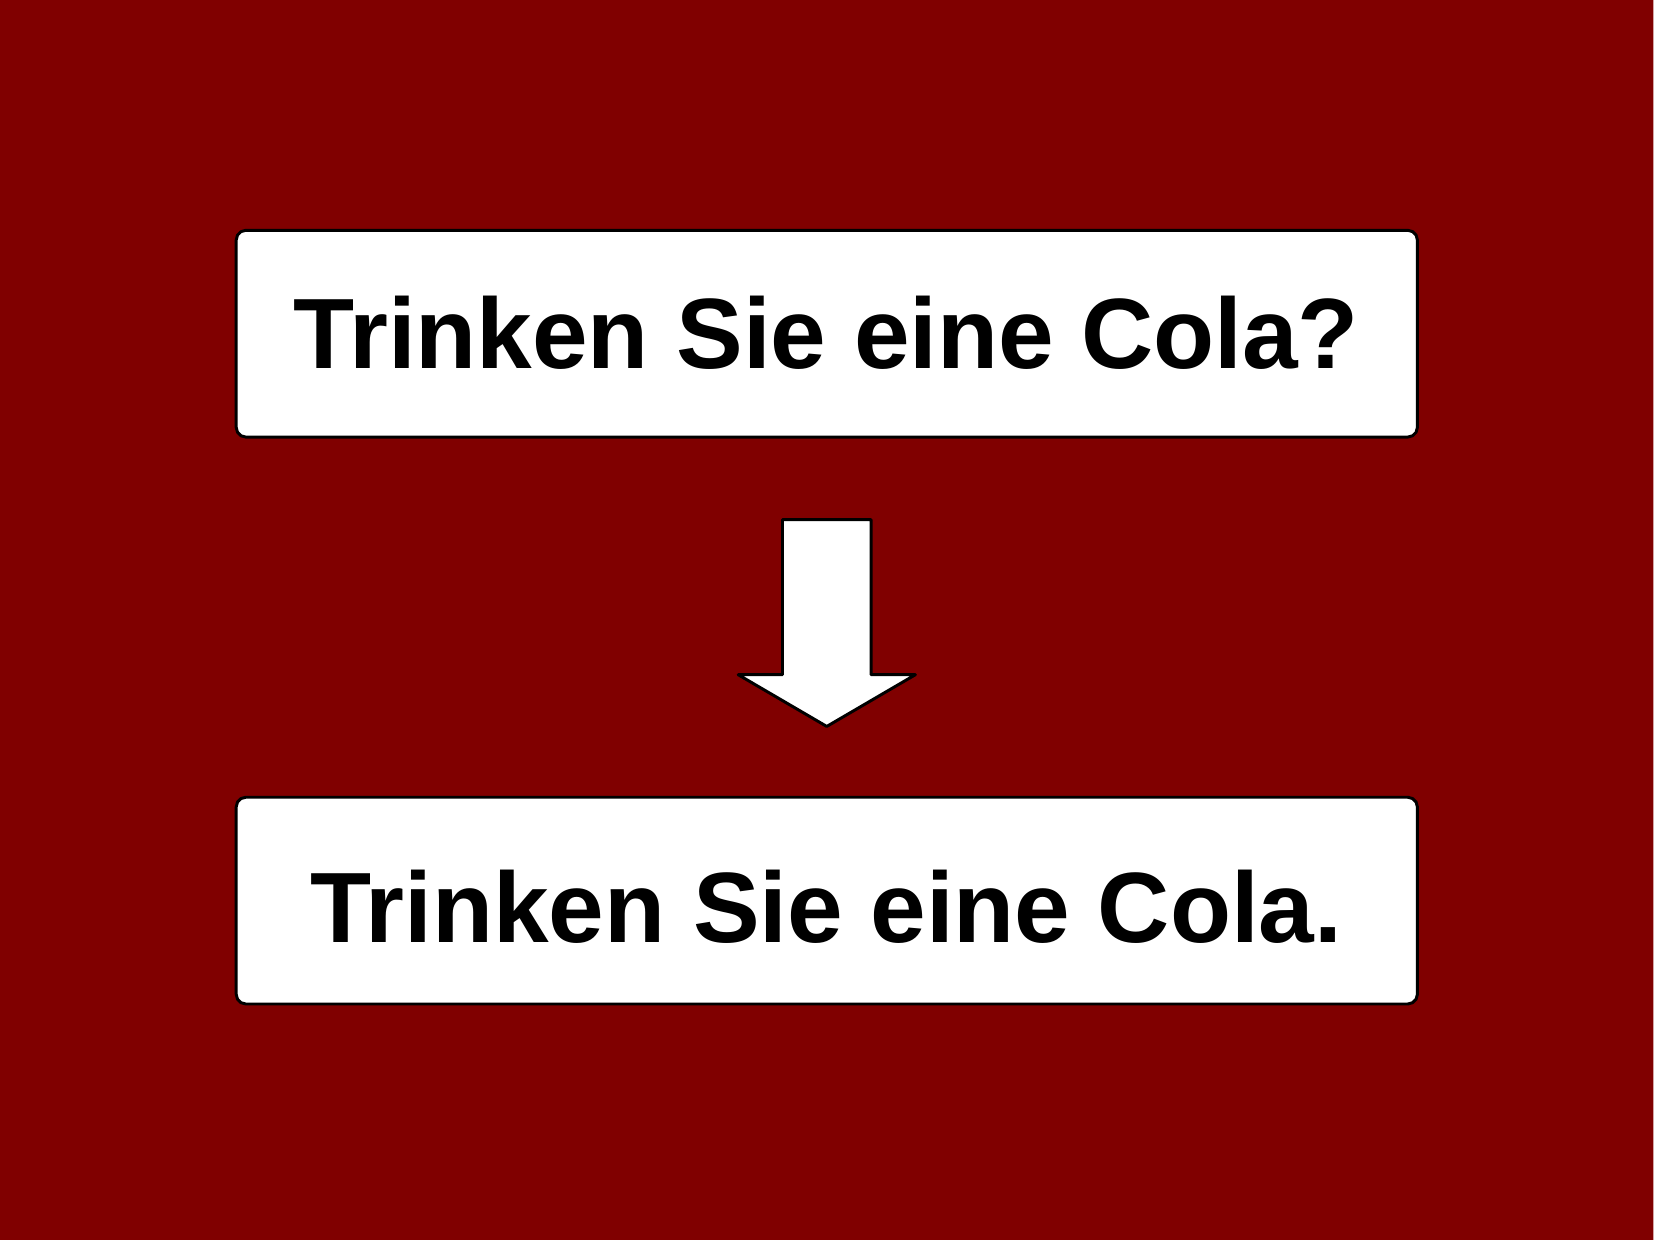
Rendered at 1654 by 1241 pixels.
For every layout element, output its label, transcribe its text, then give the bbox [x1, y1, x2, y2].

text_box Trinken Sie eine Cola. [248, 844, 1406, 977]
text_box [236, 797, 1418, 1004]
text_box [738, 519, 916, 727]
text_box [236, 230, 1418, 438]
text_box Trinken Sie eine Cola? [253, 270, 1400, 403]
